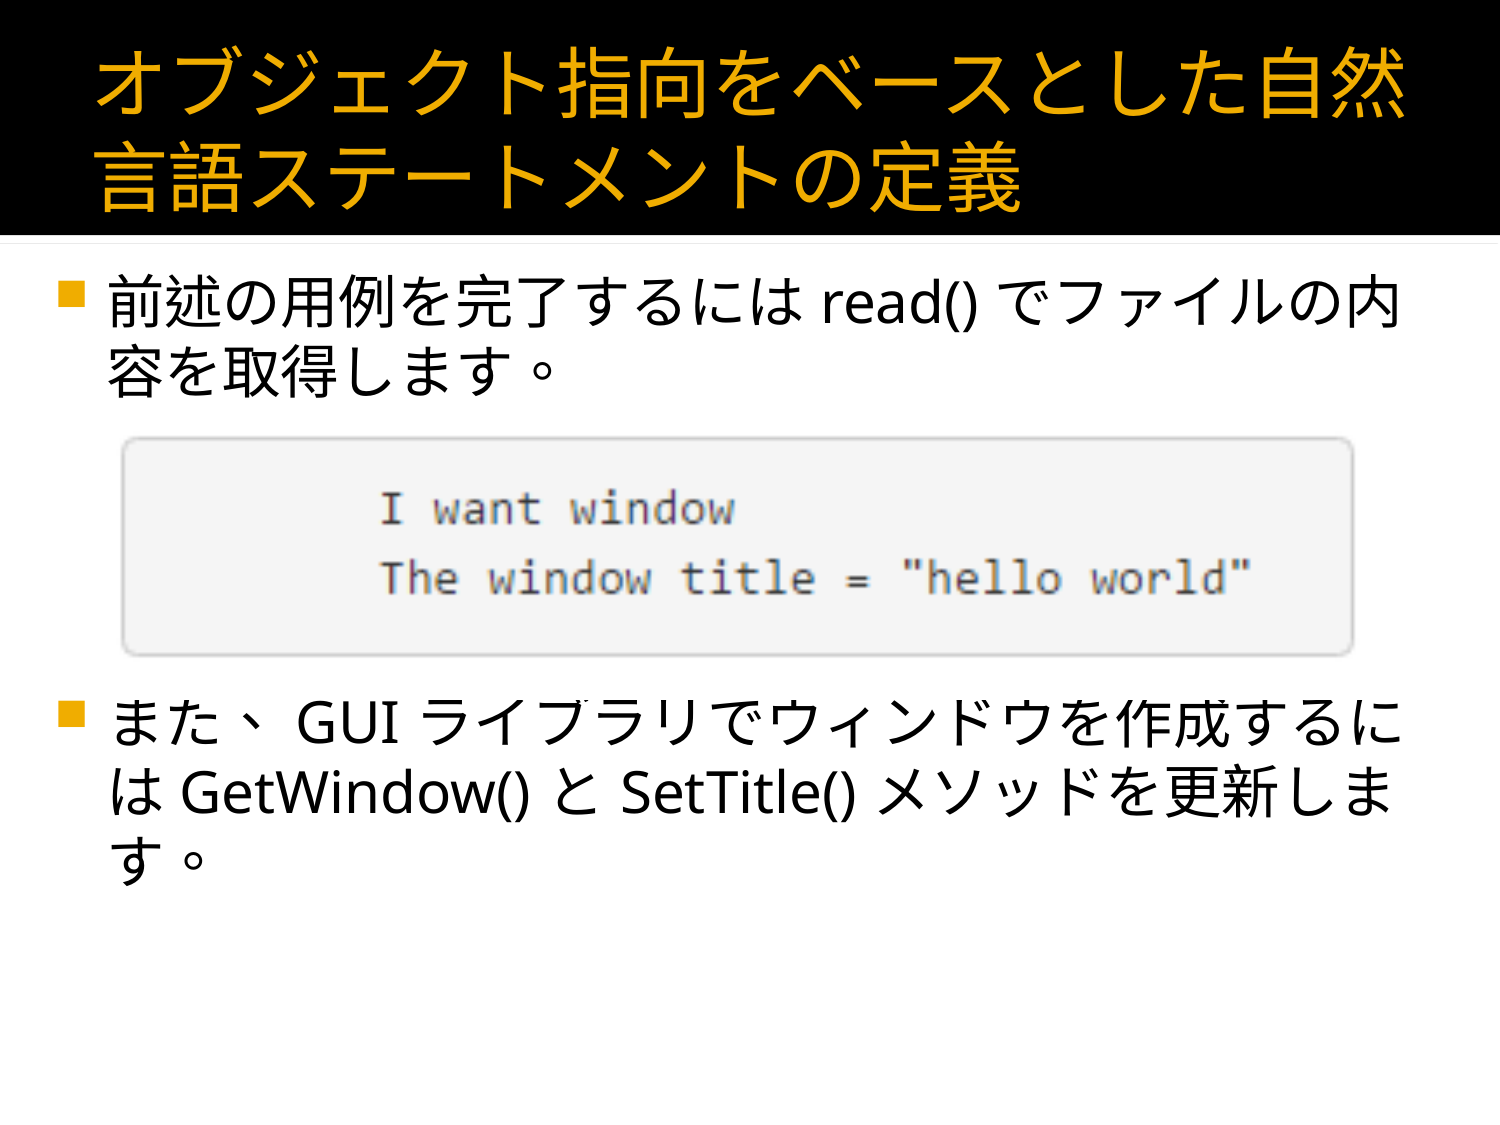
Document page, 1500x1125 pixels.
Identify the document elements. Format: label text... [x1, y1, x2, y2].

title オブジェクト指向をベースとした自然言語ステートメントの定義 [75, 25, 1425, 231]
picture [112, 424, 1366, 700]
list 前述の用例を完了するには read() でファイルの内容を取得します。 また、 GUI ライブラリでウィンドウを作成するには GetWindow() と SetTitle() メソッドを更新します。 [24, 249, 1463, 1050]
